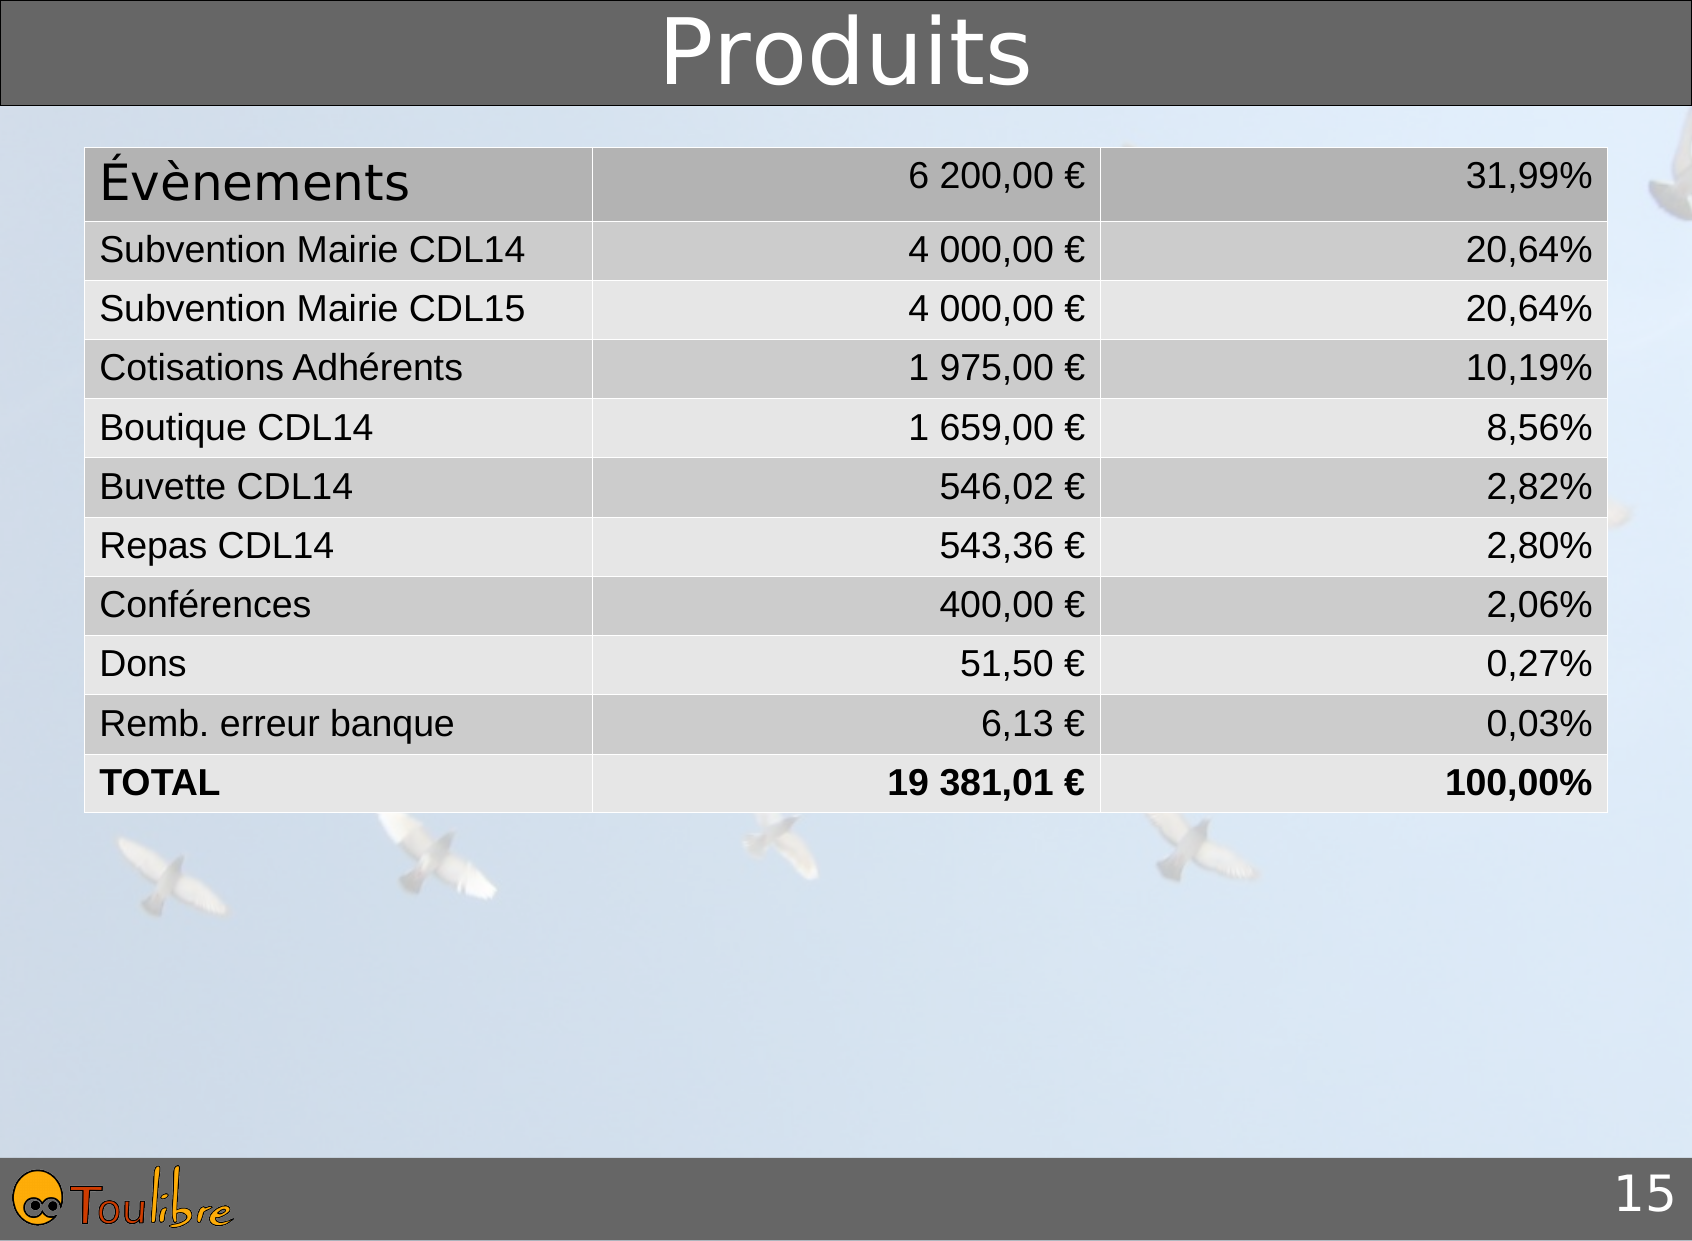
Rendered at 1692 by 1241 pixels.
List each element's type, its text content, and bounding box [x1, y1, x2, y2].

table_cell Subvention Mairie CDL14 [85, 222, 592, 280]
title Produits [0, 0, 1692, 107]
table_header 31,99% [1101, 148, 1607, 221]
table_cell 4 000,00 € [593, 281, 1100, 339]
table_cell 2,06% [1101, 577, 1607, 635]
table_cell 0,03% [1101, 695, 1607, 754]
table_cell 546,02 € [593, 458, 1100, 517]
table_cell 0,27% [1101, 636, 1607, 694]
picture [12, 1165, 234, 1228]
table_cell 2,80% [1101, 518, 1607, 576]
table_cell 19 381,01 € [593, 755, 1100, 812]
table_cell 2,82% [1101, 458, 1607, 517]
table_cell 51,50 € [593, 636, 1100, 694]
table_header 6 200,00 € [593, 148, 1100, 221]
table_cell 543,36 € [593, 518, 1100, 576]
table_cell Repas CDL14 [85, 518, 592, 576]
table_cell Conférences [85, 577, 592, 635]
table_cell 400,00 € [593, 577, 1100, 635]
table_cell Cotisations Adhérents [85, 340, 592, 398]
table_cell Remb. erreur banque [85, 695, 592, 754]
table_cell TOTAL [85, 755, 592, 812]
table_cell 8,56% [1101, 399, 1607, 457]
table_cell Subvention Mairie CDL15 [85, 281, 592, 339]
table_cell 1 659,00 € [593, 399, 1100, 457]
table_cell 6,13 € [593, 695, 1100, 754]
table_cell Buvette CDL14 [85, 458, 592, 517]
table_cell Boutique CDL14 [85, 399, 592, 457]
table_cell 1 975,00 € [593, 340, 1100, 398]
table_cell 20,64% [1101, 281, 1607, 339]
table_cell 20,64% [1101, 222, 1607, 280]
table_cell 100,00% [1101, 755, 1607, 812]
table_cell 10,19% [1101, 340, 1607, 398]
table_header Évènements [85, 148, 592, 221]
table_cell 4 000,00 € [593, 222, 1100, 280]
table_cell Dons [85, 636, 592, 694]
